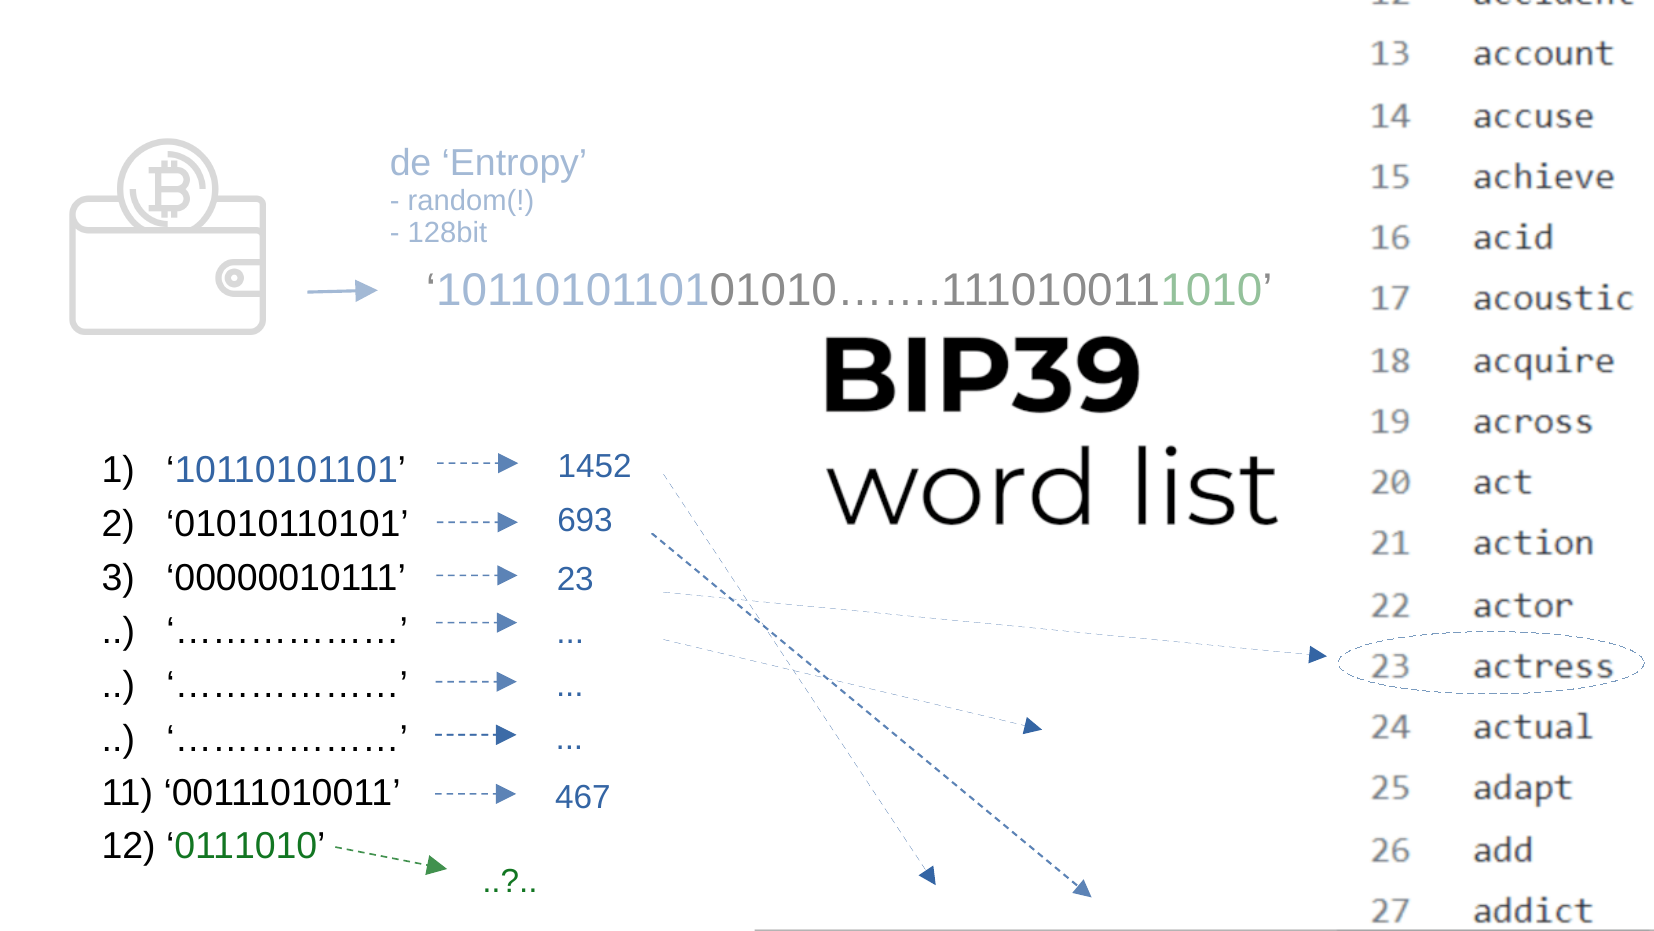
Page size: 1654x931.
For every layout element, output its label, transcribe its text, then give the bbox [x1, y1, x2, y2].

text_box 1452 [543, 440, 664, 493]
text_box ... [541, 605, 663, 667]
text_box [51, 122, 1298, 378]
text_box 1) ‘10110101101’ 2) ‘01010110101’ 3) ‘00000010111’ ..) ‘………………’ ..) ‘………………’ ..) ‘………………’ 11) ‘00111010011’ 12) ‘0111010’ [86, 440, 435, 902]
text_box ..?.. [467, 854, 589, 916]
picture [754, 0, 1654, 931]
text_box [1338, 631, 1645, 694]
text_box ‘1011010110101010…….1110100111010’ [411, 256, 1331, 325]
text_box 23 [542, 552, 663, 605]
text_box ... [540, 712, 662, 771]
text_box 467 [540, 771, 662, 832]
text_box ... [541, 658, 662, 712]
text_box 693 [542, 493, 664, 555]
